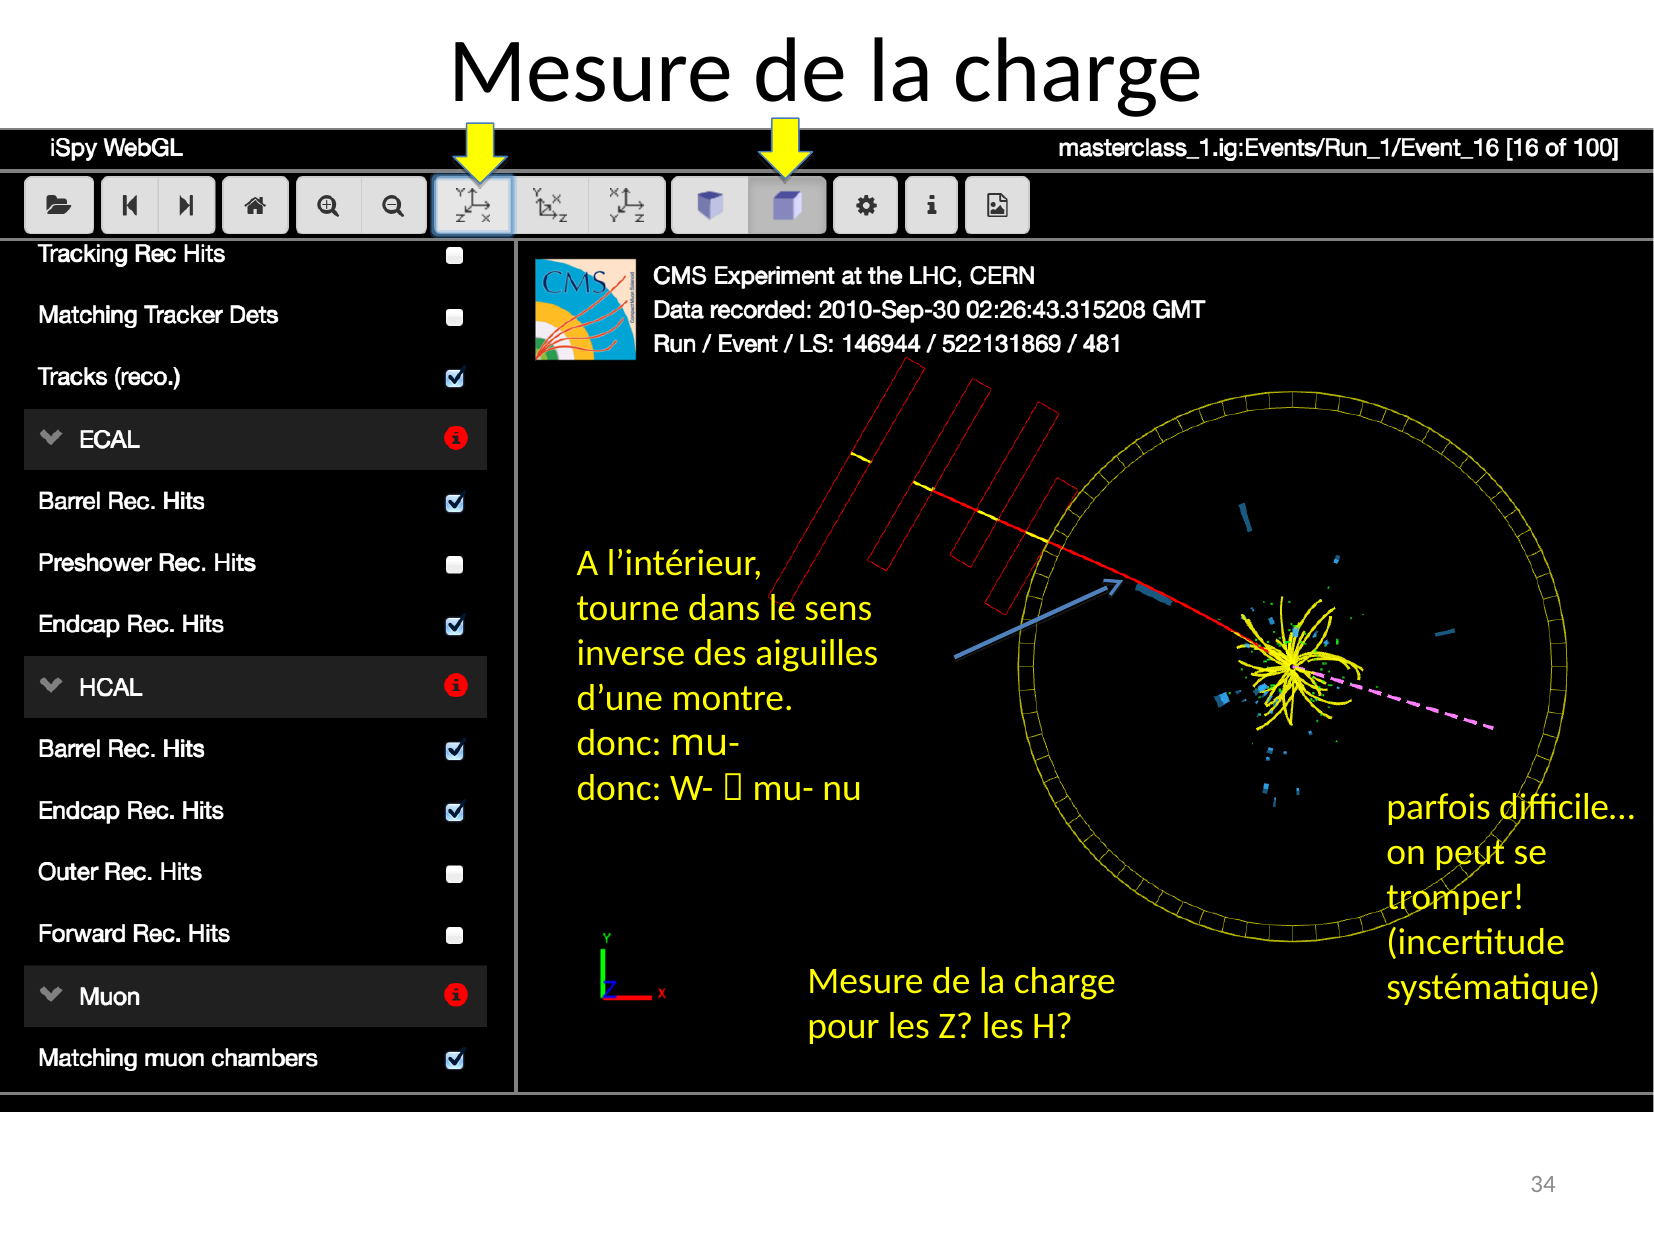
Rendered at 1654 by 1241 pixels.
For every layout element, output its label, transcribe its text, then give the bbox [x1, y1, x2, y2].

text_box [758, 118, 813, 179]
text_box Mesure de la charge pour les Z? les H? [792, 948, 1185, 1054]
title Mesure de la charge [82, 0, 1571, 128]
text_box A l’intérieur, tourne dans le sens inverse des aiguilles d’une montre. donc: mu- donc: W-  mu- nu [561, 530, 955, 816]
slide_number <numéro> [1185, 1149, 1571, 1216]
picture [0, 128, 1654, 1112]
text_box [453, 123, 508, 184]
text_box parfois difficile… on peut se tromper! (incertitude systématique) [1371, 774, 1654, 1015]
